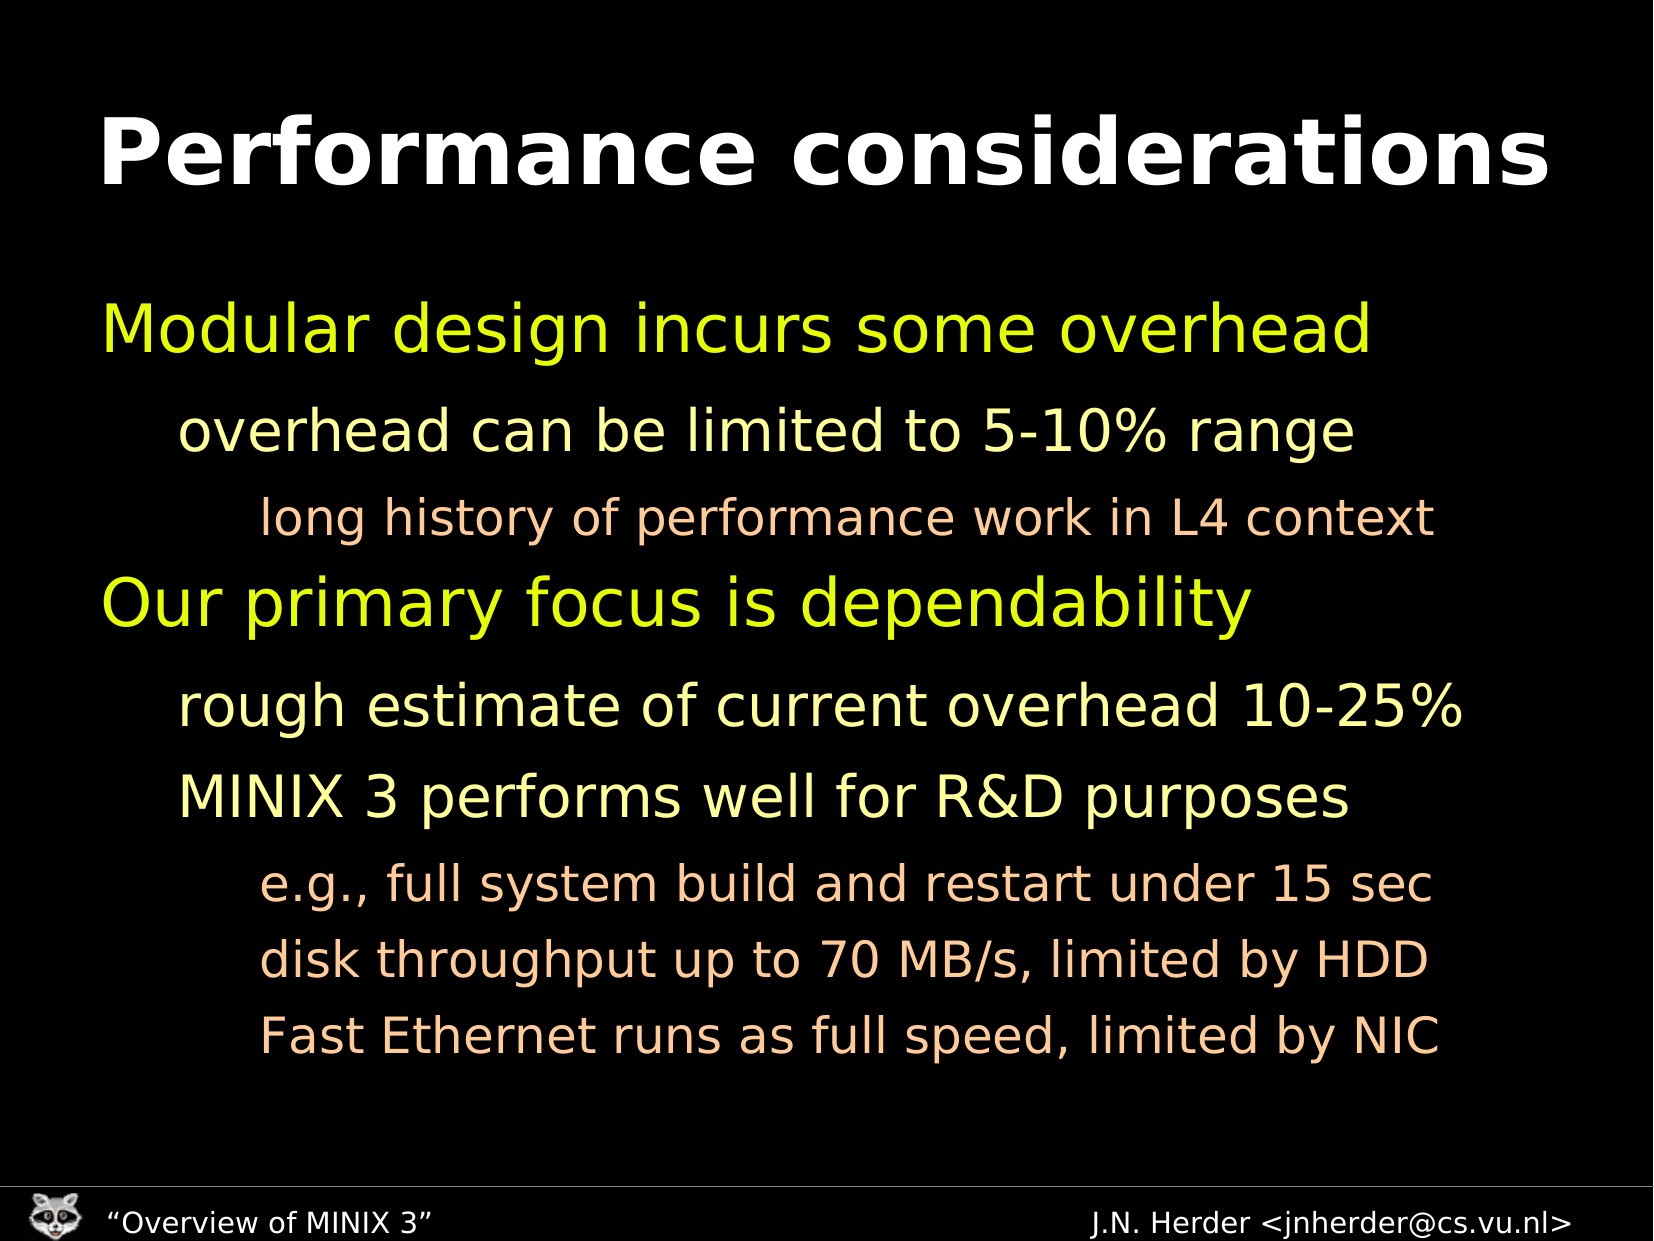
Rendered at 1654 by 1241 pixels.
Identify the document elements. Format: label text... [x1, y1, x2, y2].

list Modular design incurs some overhead overhead can be limited to 5-10% range long history of performance work in L4 context Our primary focus is dependability rough estimate of current overhead 10-25% MINIX 3 performs well for R&D purposes e.g., full system build and restart under 15 sec disk throughput up to 70 MB/s, limited by HDD Fast Ethernet runs as full speed, limited by NIC [82, 290, 1571, 1109]
picture [29, 1193, 83, 1241]
title Performance considerations [75, 43, 1576, 263]
